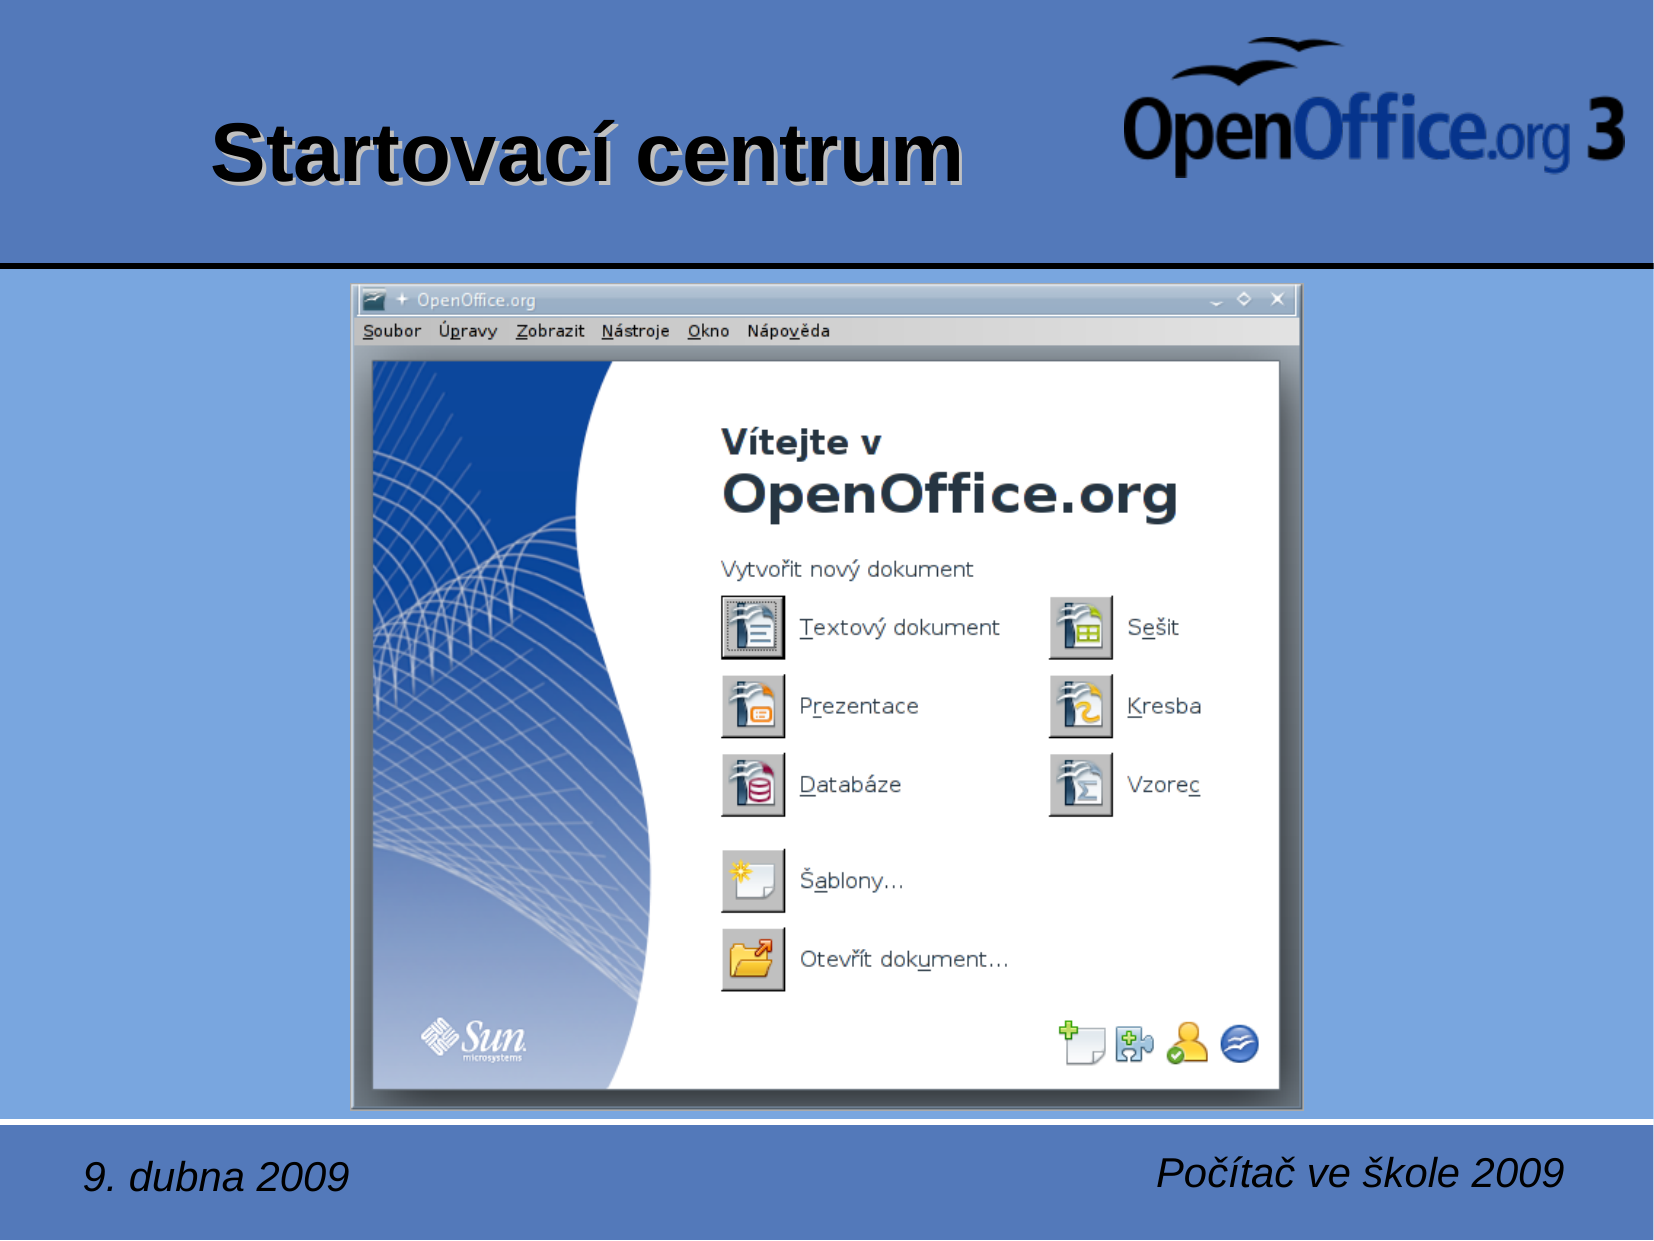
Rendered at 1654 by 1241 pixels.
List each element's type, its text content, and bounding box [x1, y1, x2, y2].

title Startovací centrum [82, 56, 1093, 250]
picture [1124, 37, 1625, 178]
picture [350, 283, 1304, 1111]
